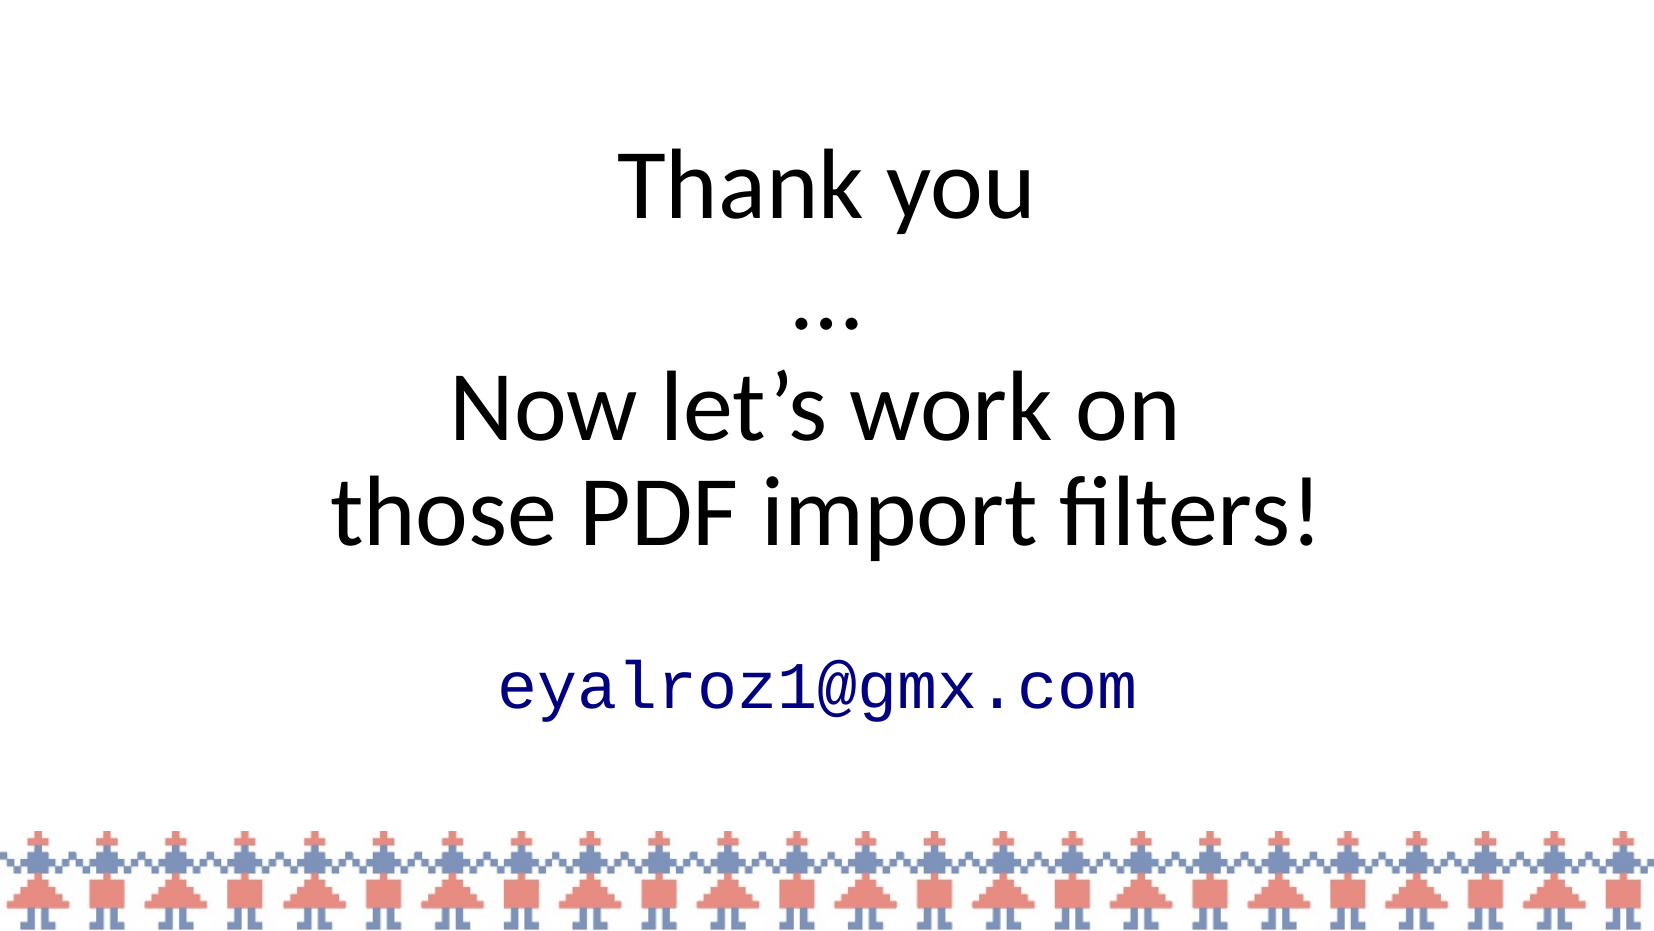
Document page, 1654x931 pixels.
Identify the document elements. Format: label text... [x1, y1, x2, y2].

subtitle eyalroz1@gmx.com [82, 620, 1571, 758]
text_box Thank you … Now let’s work on those PDF import filters! [30, 127, 1623, 582]
